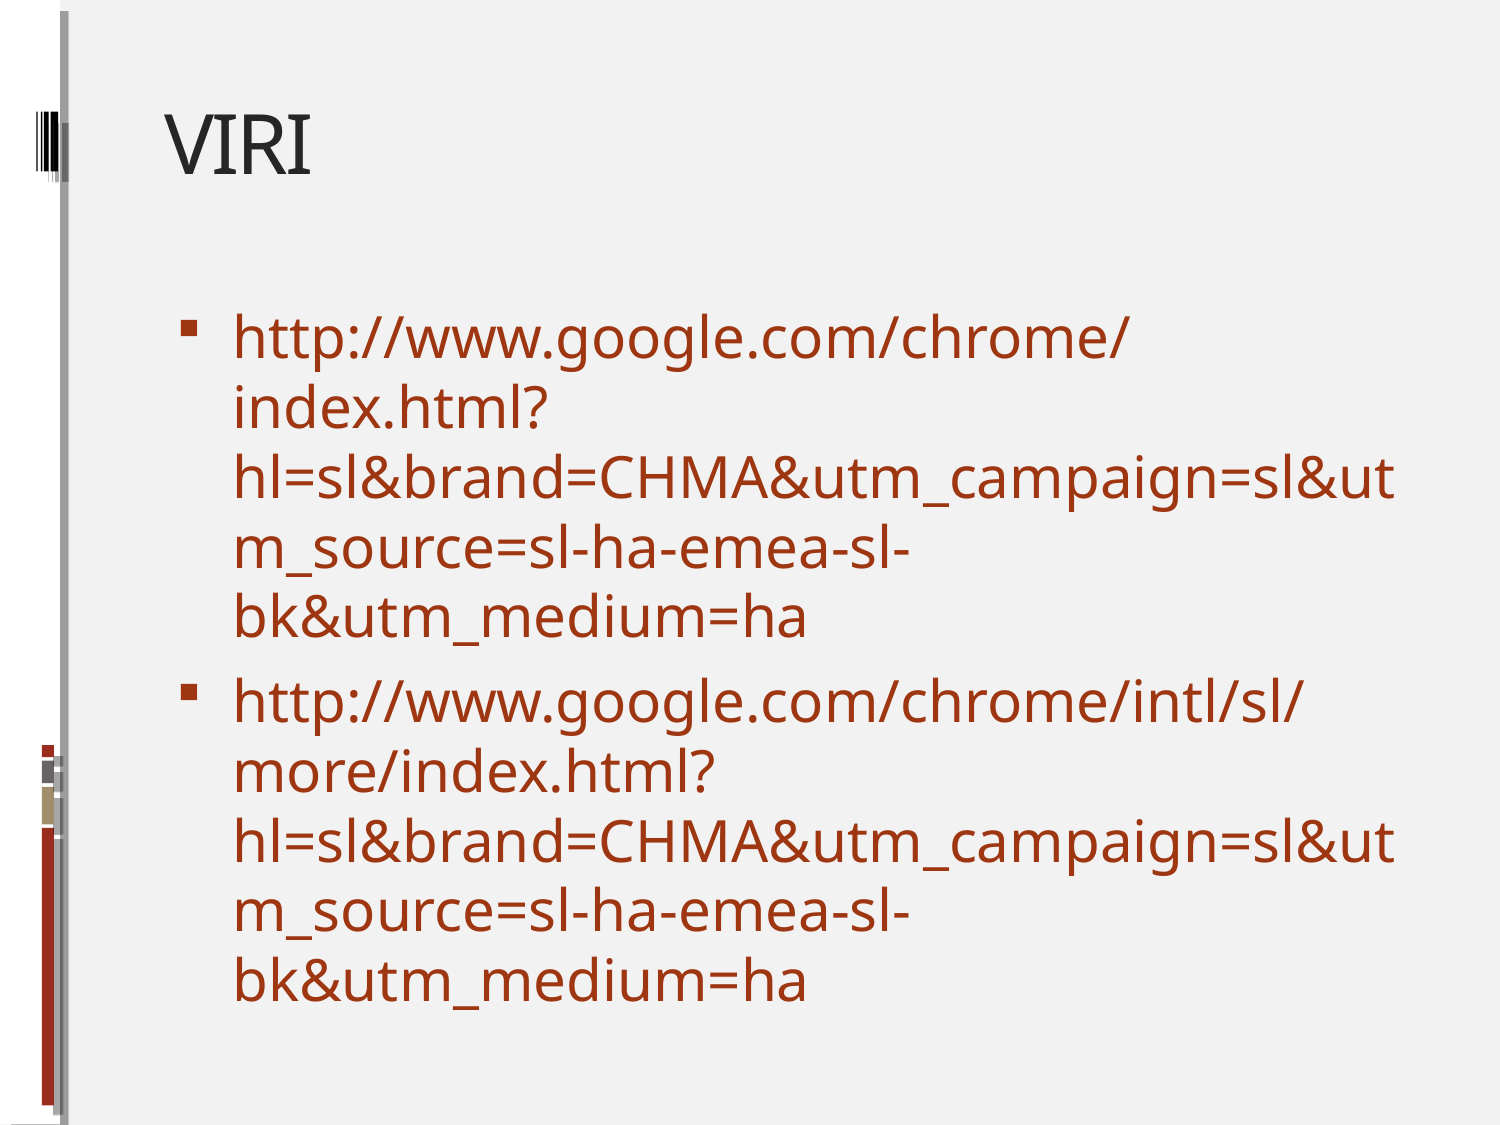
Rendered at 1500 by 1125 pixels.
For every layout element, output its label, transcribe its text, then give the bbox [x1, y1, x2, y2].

list http://www.google.com/chrome/index.html?hl=sl&brand=CHMA&utm_campaign=sl&utm_source=sl-ha-emea-sl-bk&utm_medium=ha http://www.google.com/chrome/intl/sl/more/index.html?hl=sl&brand=CHMA&utm_campaign=sl&utm_source=sl-ha-emea-sl-bk&utm_medium=ha [150, 292, 1425, 1043]
title VIRI [150, 84, 1425, 235]
